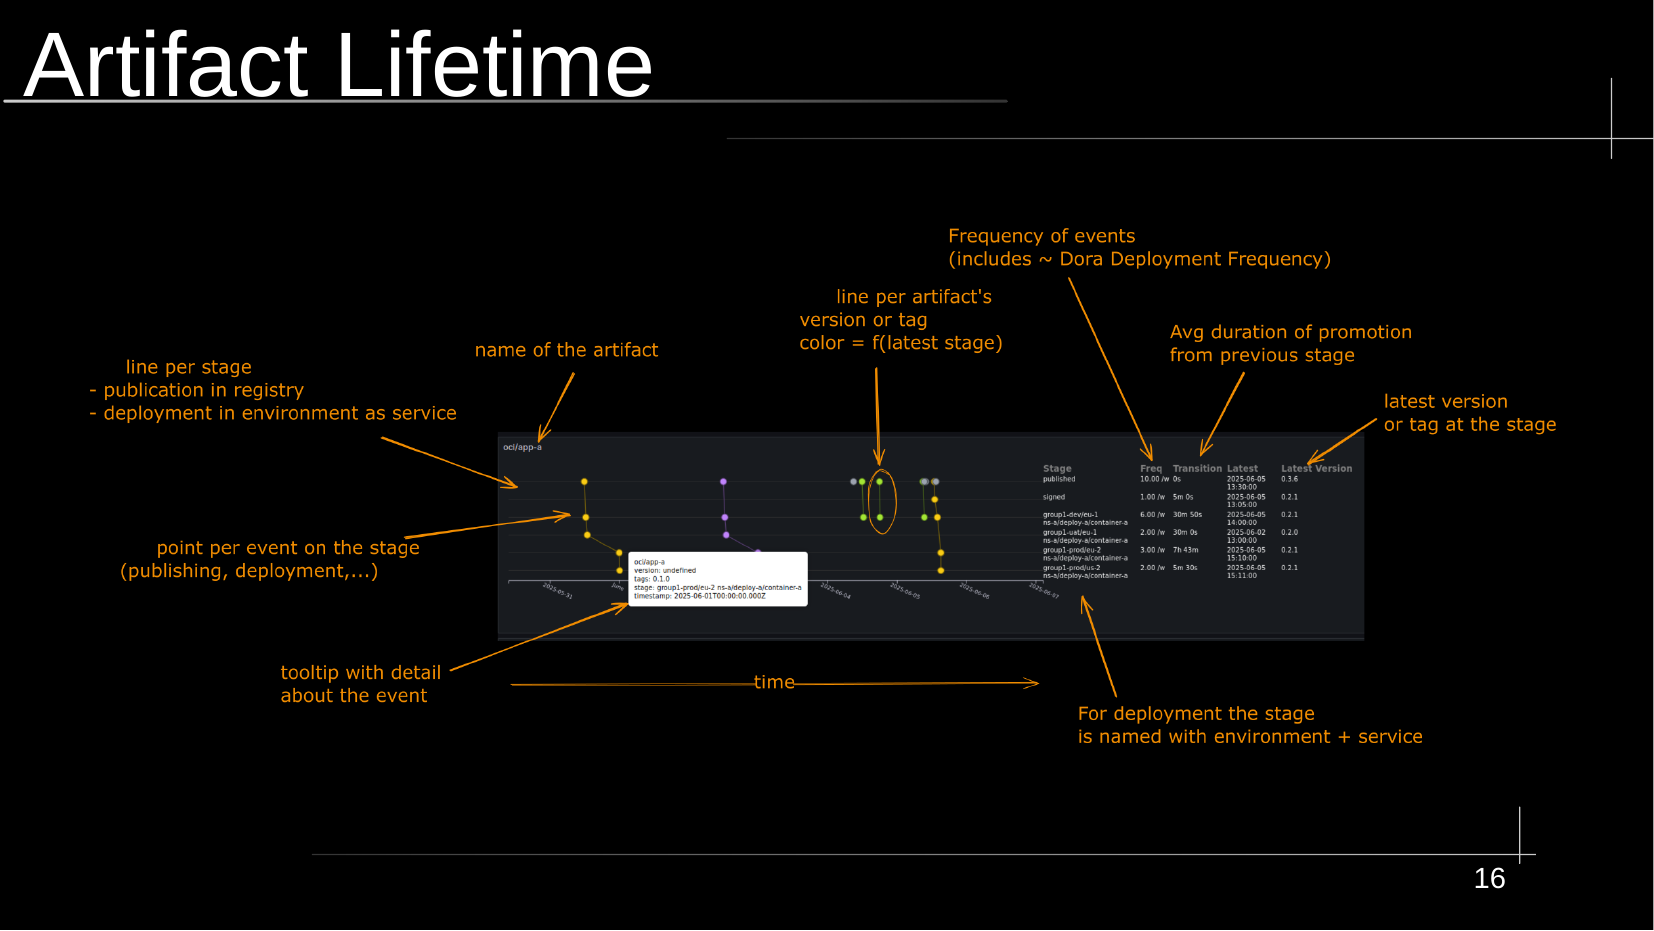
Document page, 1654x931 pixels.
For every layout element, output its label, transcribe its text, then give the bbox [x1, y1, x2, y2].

title Artifact Lifetime [23, 11, 1589, 119]
picture [82, 219, 1571, 756]
